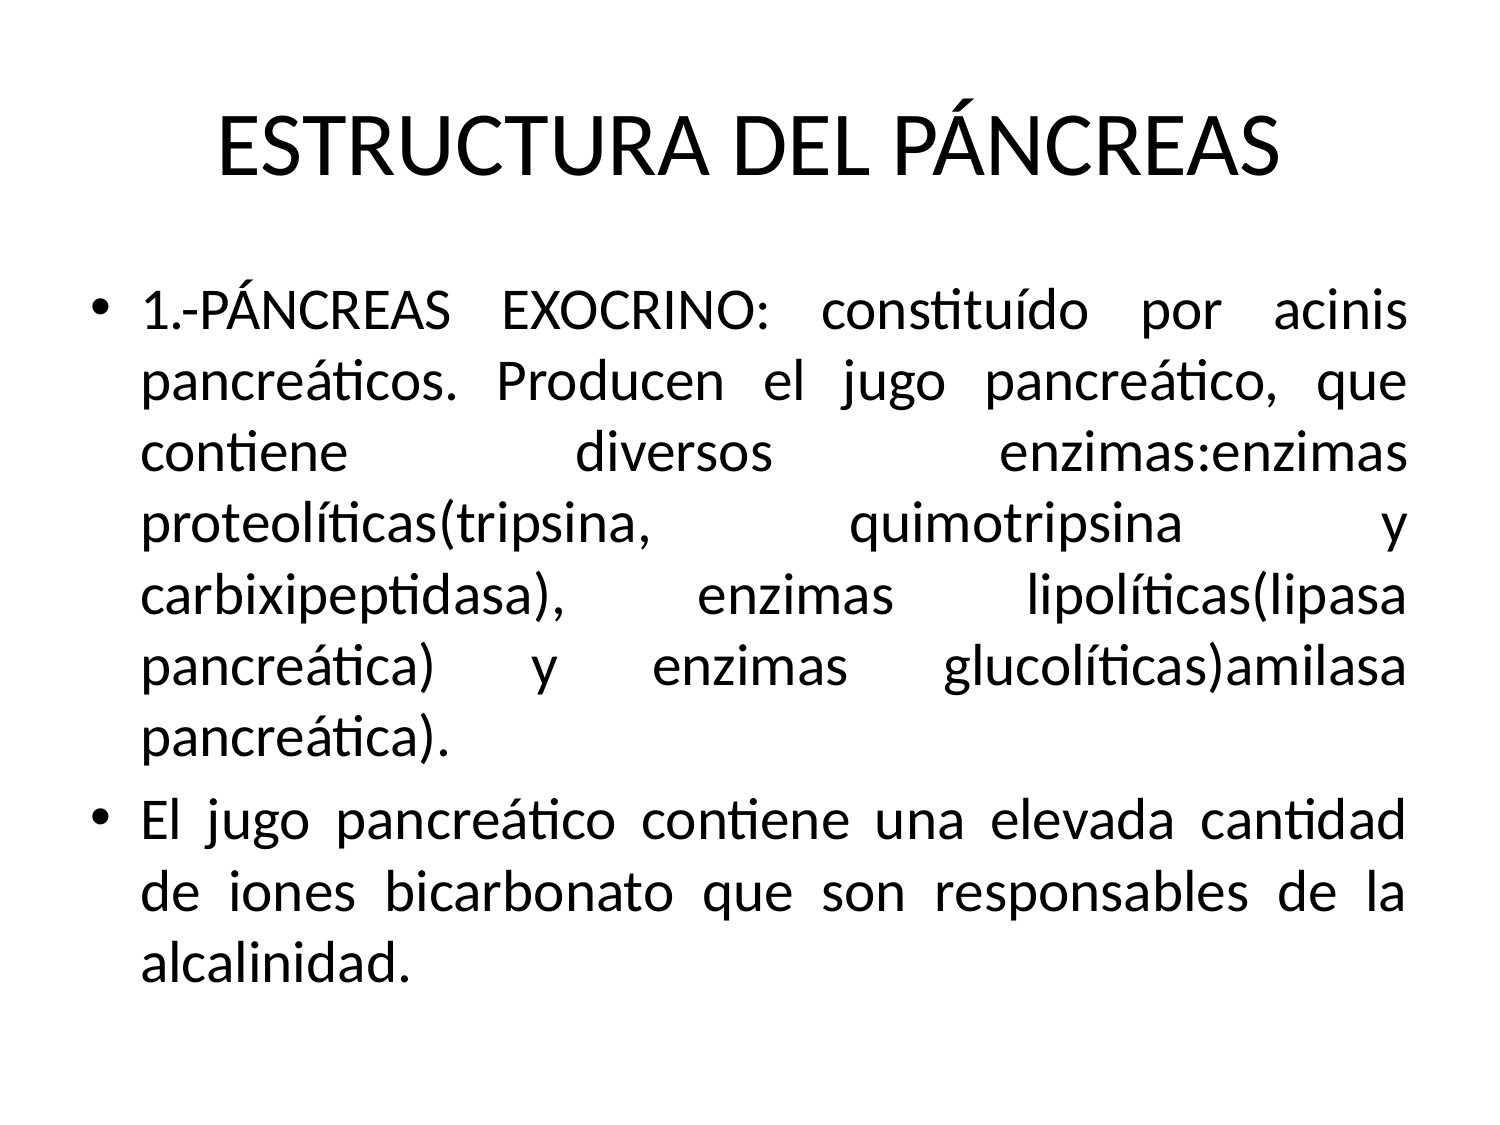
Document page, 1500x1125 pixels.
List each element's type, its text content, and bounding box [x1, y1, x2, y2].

list 1.-PÁNCREAS EXOCRINO: constituído por acinis pancreáticos. Producen el jugo pancreático, que contiene diversos enzimas:enzimas proteolíticas(tripsina, quimotripsina y carbixipeptidasa), enzimas lipolíticas(lipasa pancreática) y enzimas glucolíticas)amilasa pancreática). El jugo pancreático contiene una elevada cantidad de iones bicarbonato que son responsables de la alcalinidad. [75, 262, 1425, 1005]
title ESTRUCTURA DEL PÁNCREAS [75, 45, 1425, 233]
